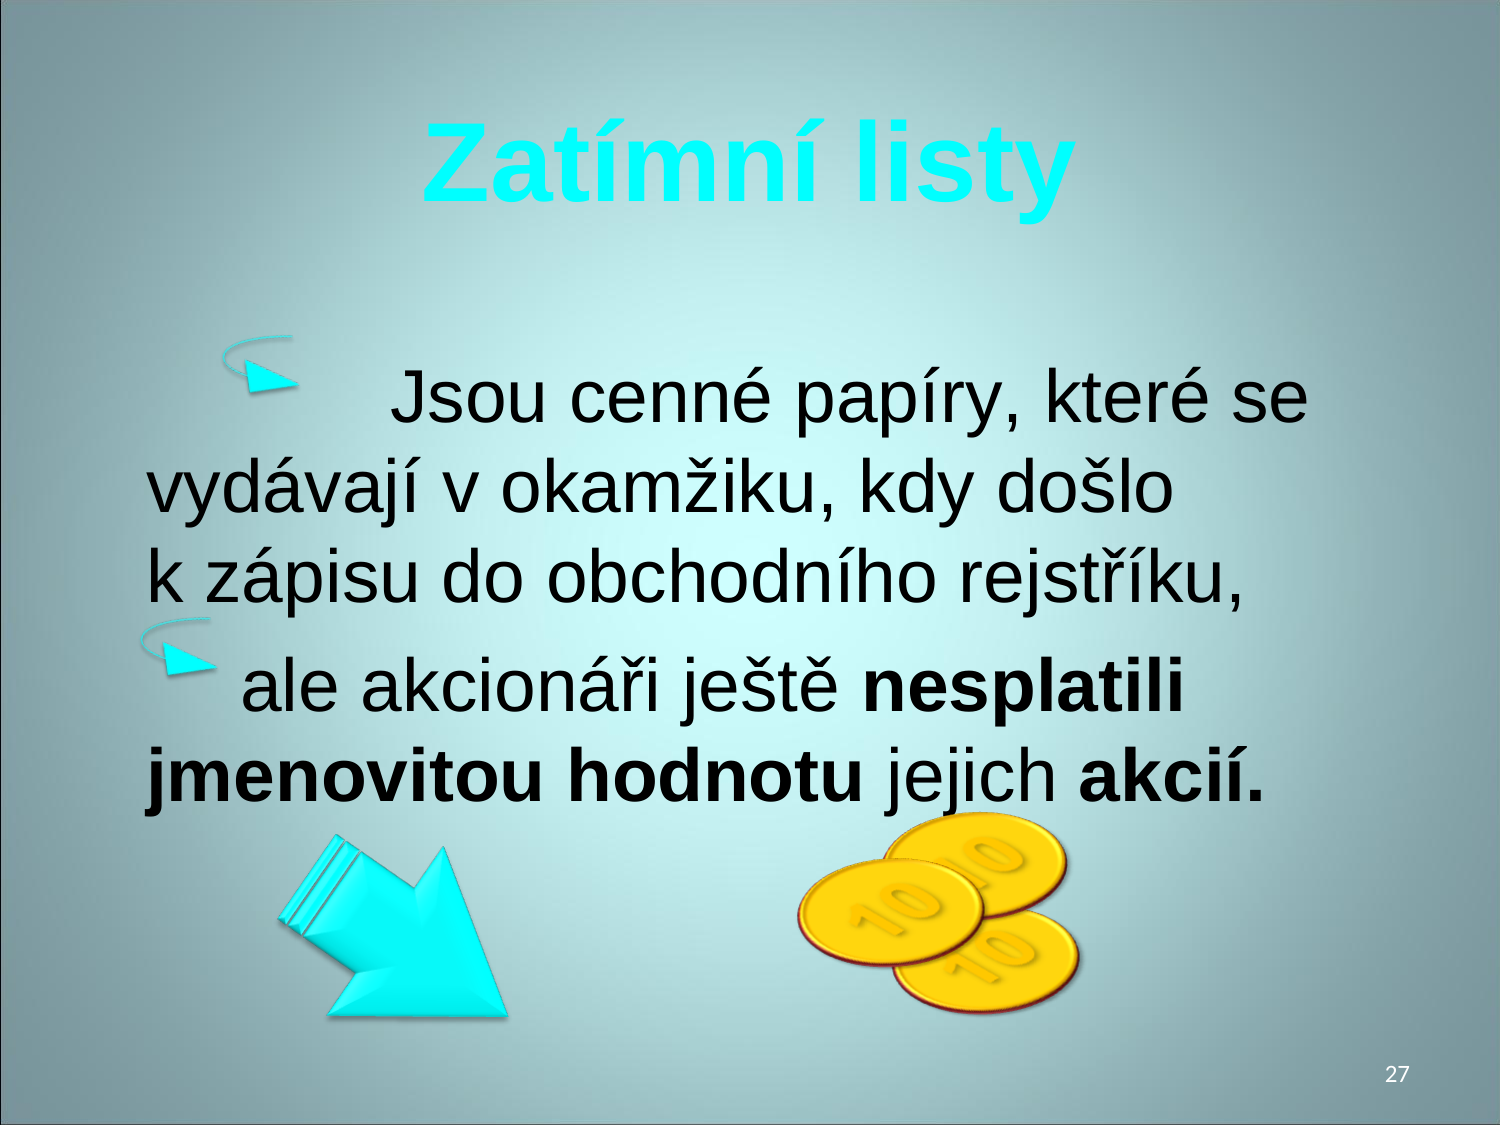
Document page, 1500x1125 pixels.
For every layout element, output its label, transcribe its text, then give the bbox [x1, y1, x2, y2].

title Zatímní listy [75, 45, 1426, 231]
list Jsou cenné papíry, které se vydávají v okamžiku, kdy došlo k zápisu do obchodního rejstříku, ale akcionáři ještě nesplatili jmenovitou hodnotu jejich akcií. [75, 231, 1426, 1083]
picture [0, 0, 1500, 1125]
text_box <číslo> [1074, 1042, 1426, 1103]
